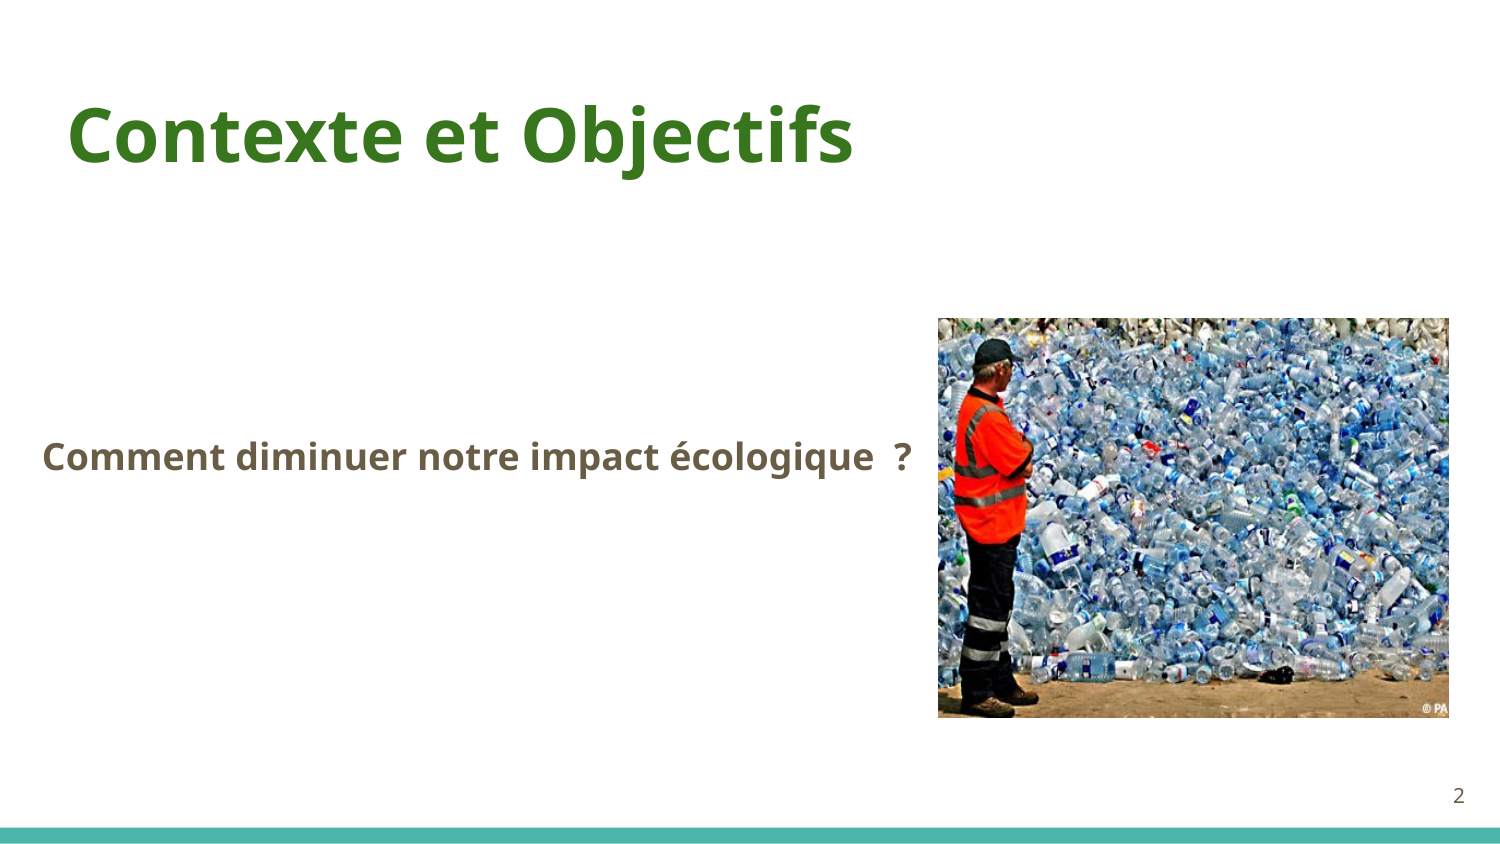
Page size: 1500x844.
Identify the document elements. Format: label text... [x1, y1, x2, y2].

title Contexte et Objectifs [51, 72, 1449, 189]
picture [938, 318, 1449, 718]
list Comment diminuer notre impact écologique ? [26, 206, 1425, 748]
slide_number <number> [1389, 764, 1480, 830]
